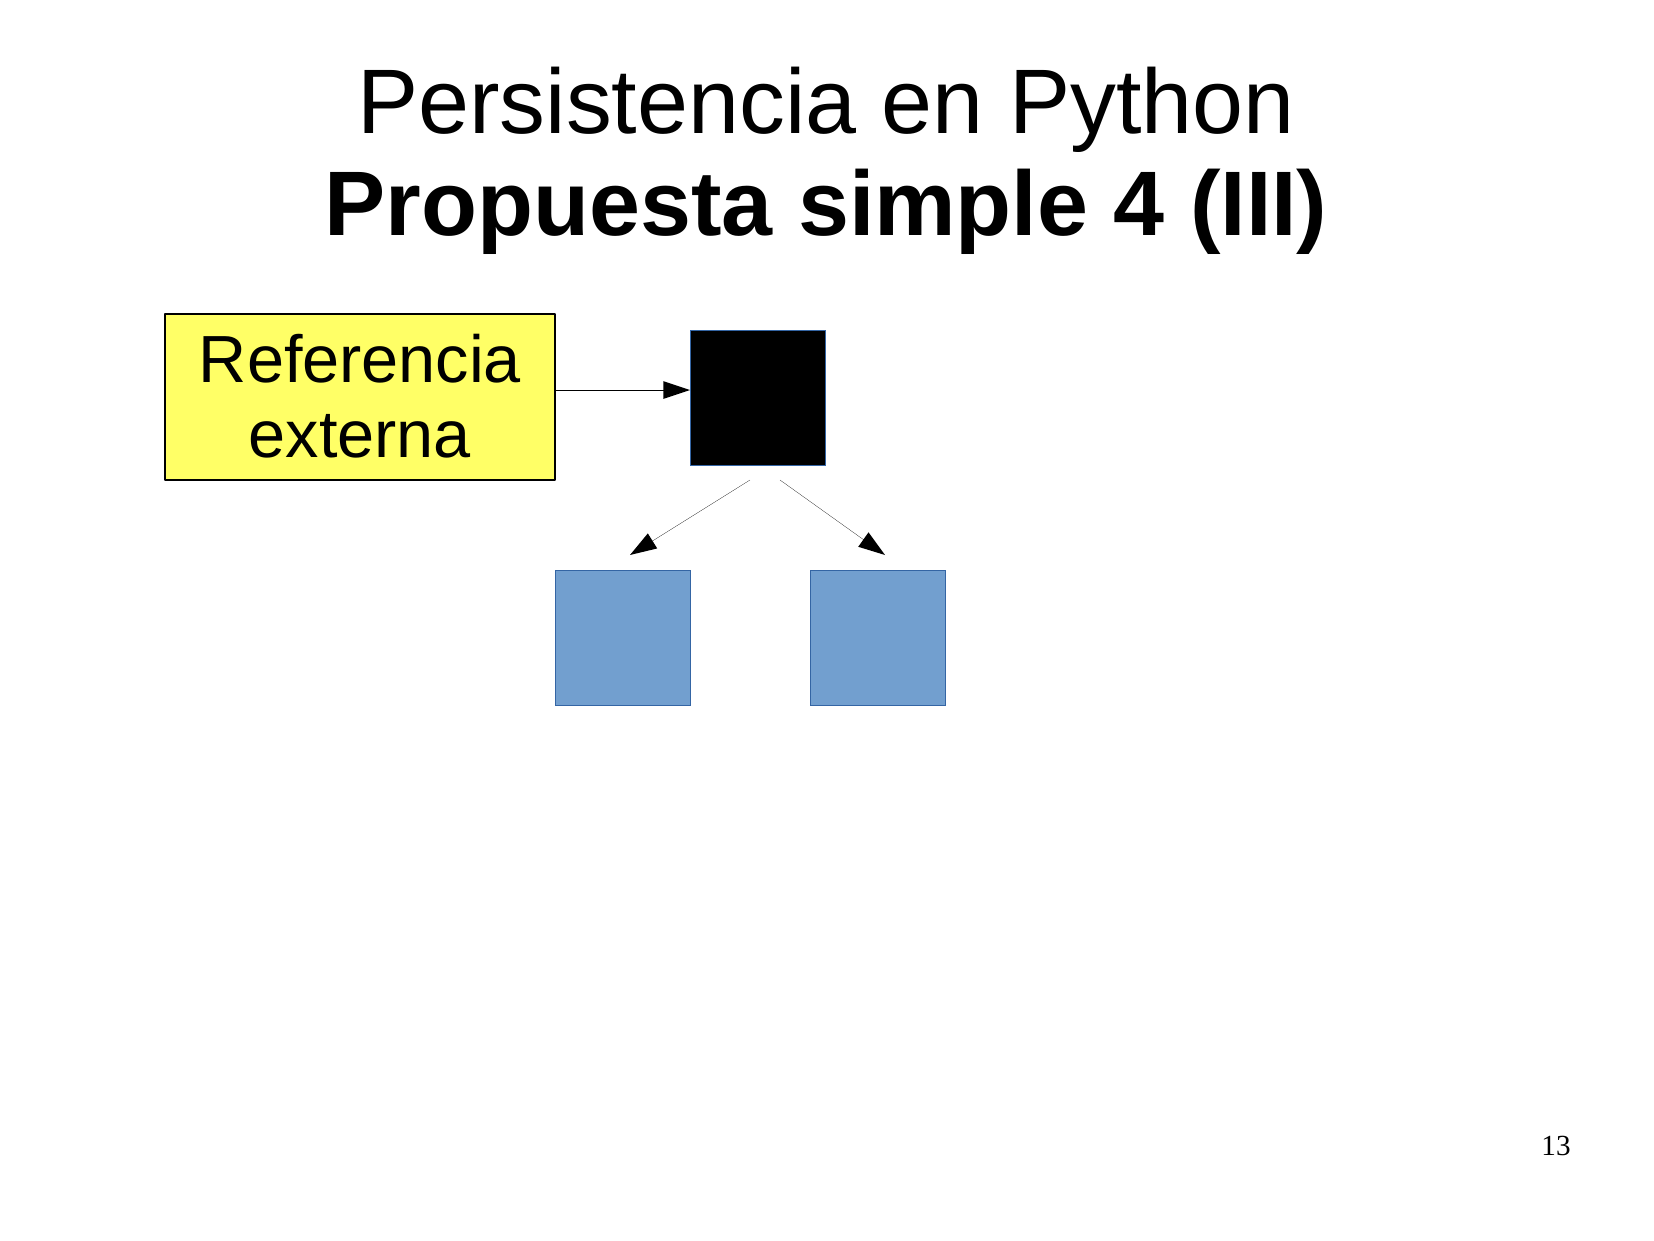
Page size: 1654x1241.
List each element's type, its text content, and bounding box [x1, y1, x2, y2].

text_box [82, 49, 1571, 1010]
text_box Referencia externa [165, 313, 556, 481]
